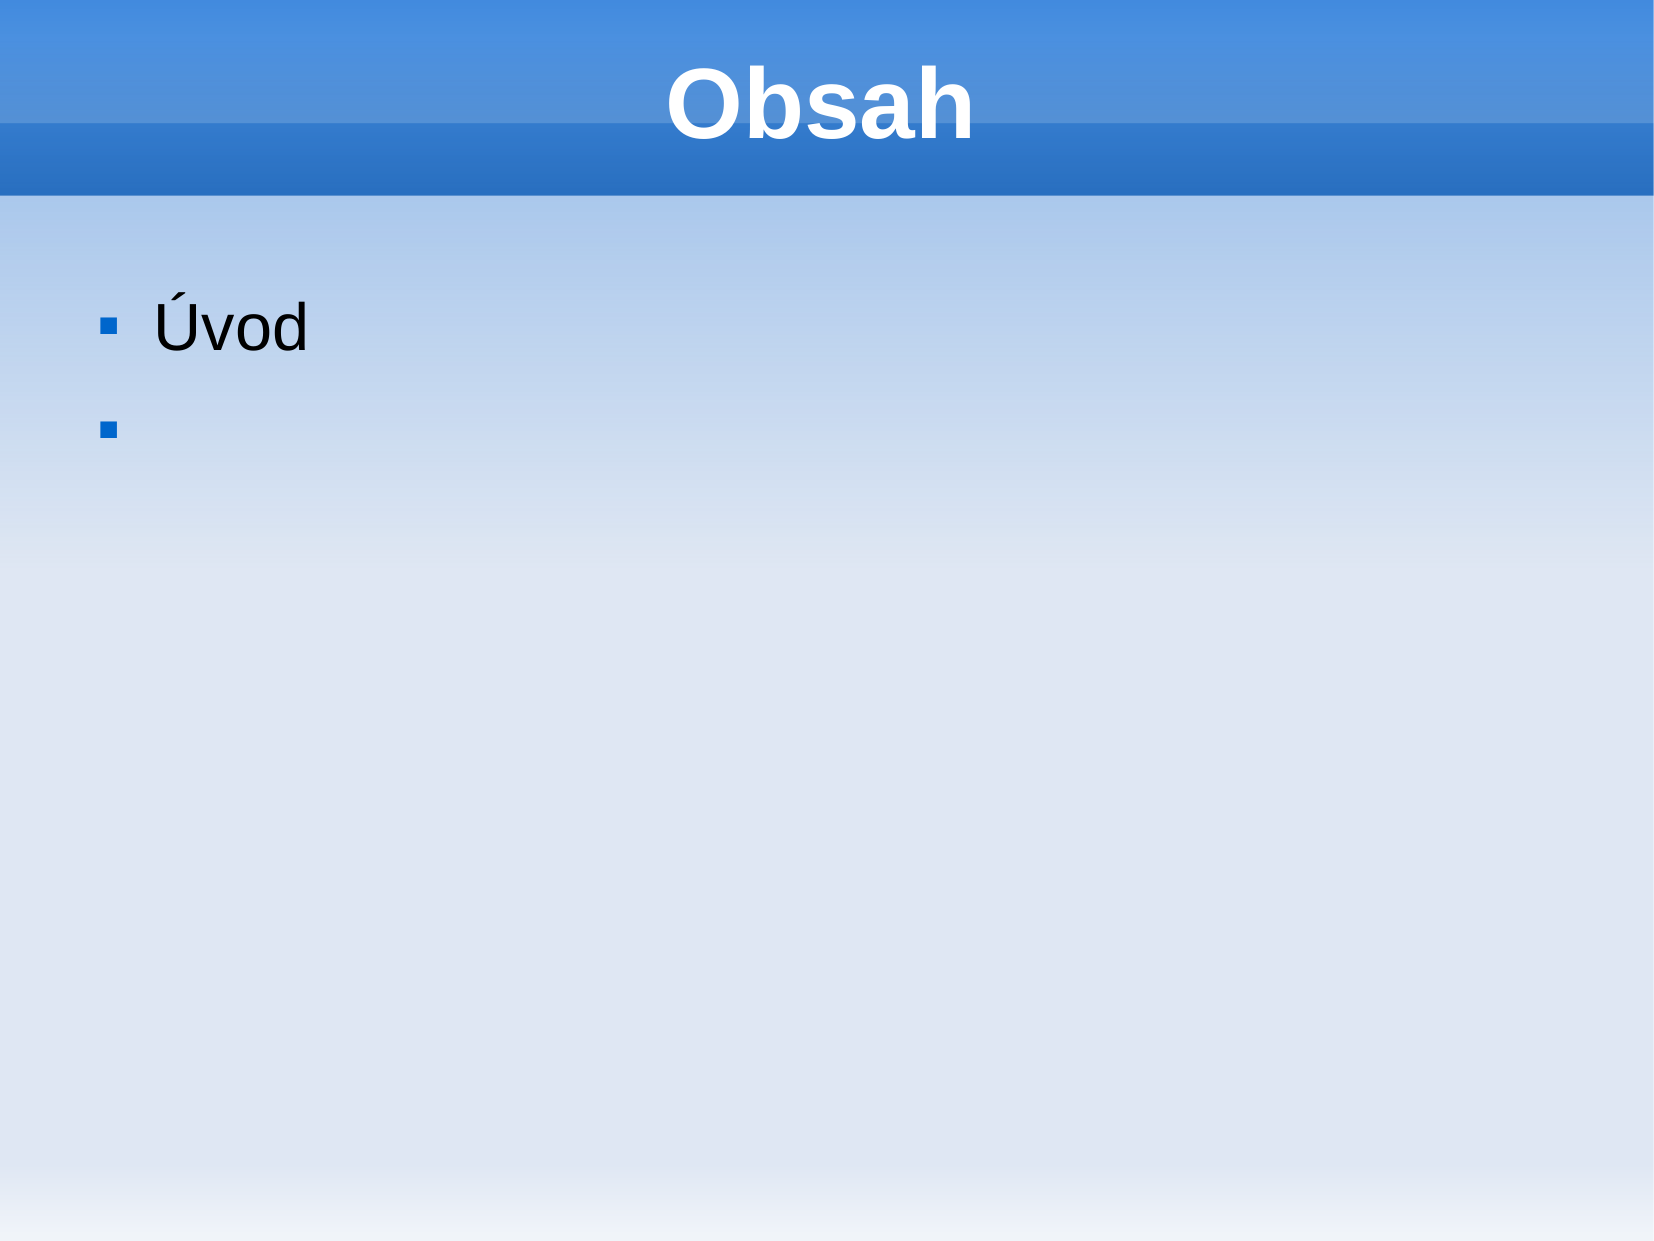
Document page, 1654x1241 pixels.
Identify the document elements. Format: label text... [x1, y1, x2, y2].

title Obsah [76, 7, 1565, 200]
picture [0, 0, 1654, 1241]
list Úvod [82, 290, 1571, 1094]
